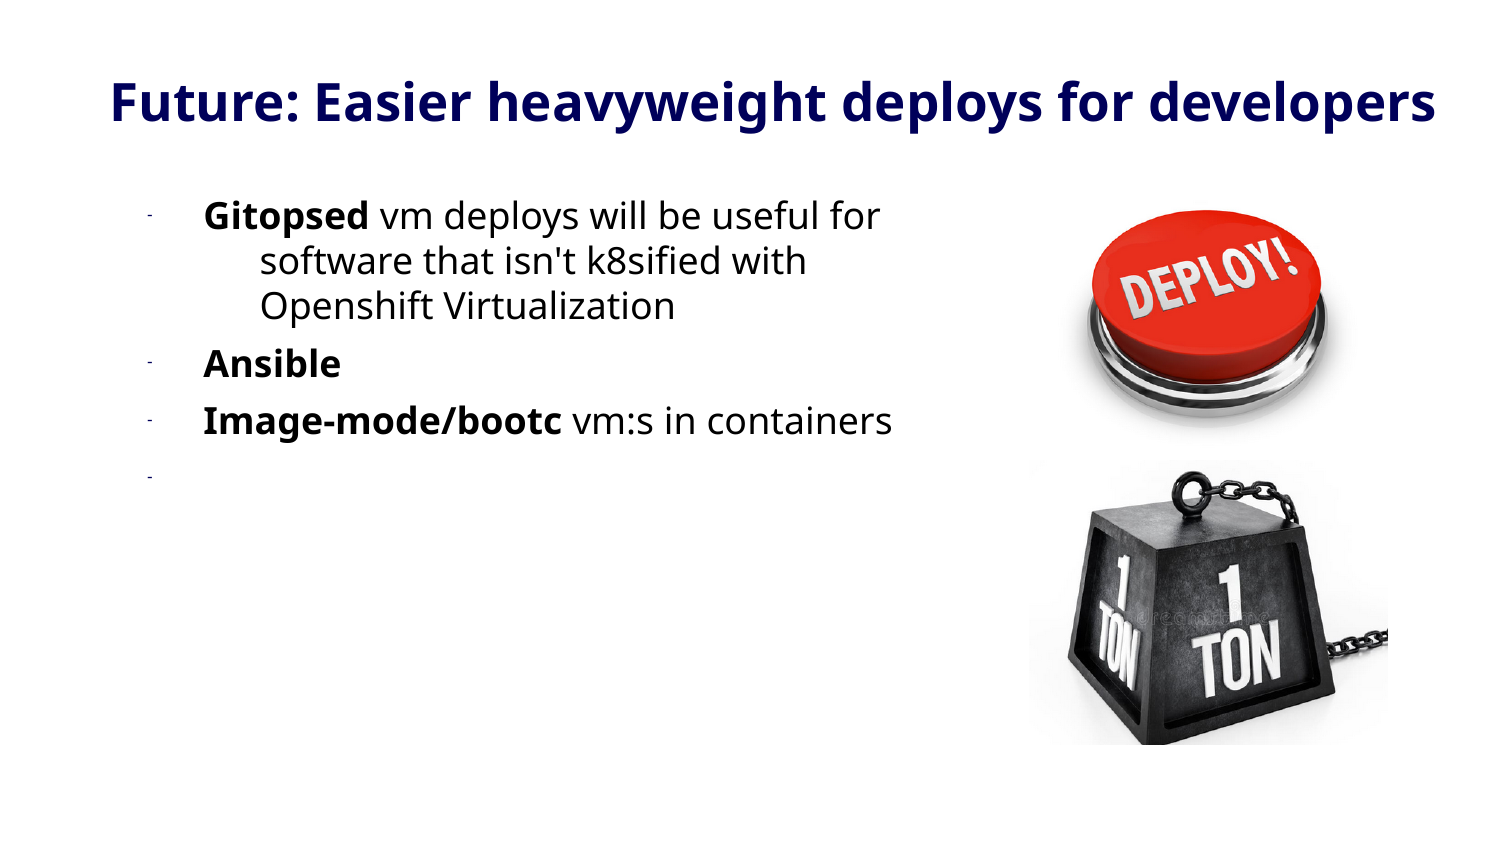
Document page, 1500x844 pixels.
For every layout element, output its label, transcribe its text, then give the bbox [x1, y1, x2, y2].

picture [1029, 177, 1388, 745]
list Gitopsed vm deploys will be useful for software that isn't k8sified with Openshift Virtualization Ansible Image-mode/bootc vm:s in containers [94, 177, 974, 739]
title Future: Easier heavyweight deploys for developers [94, 53, 1461, 164]
